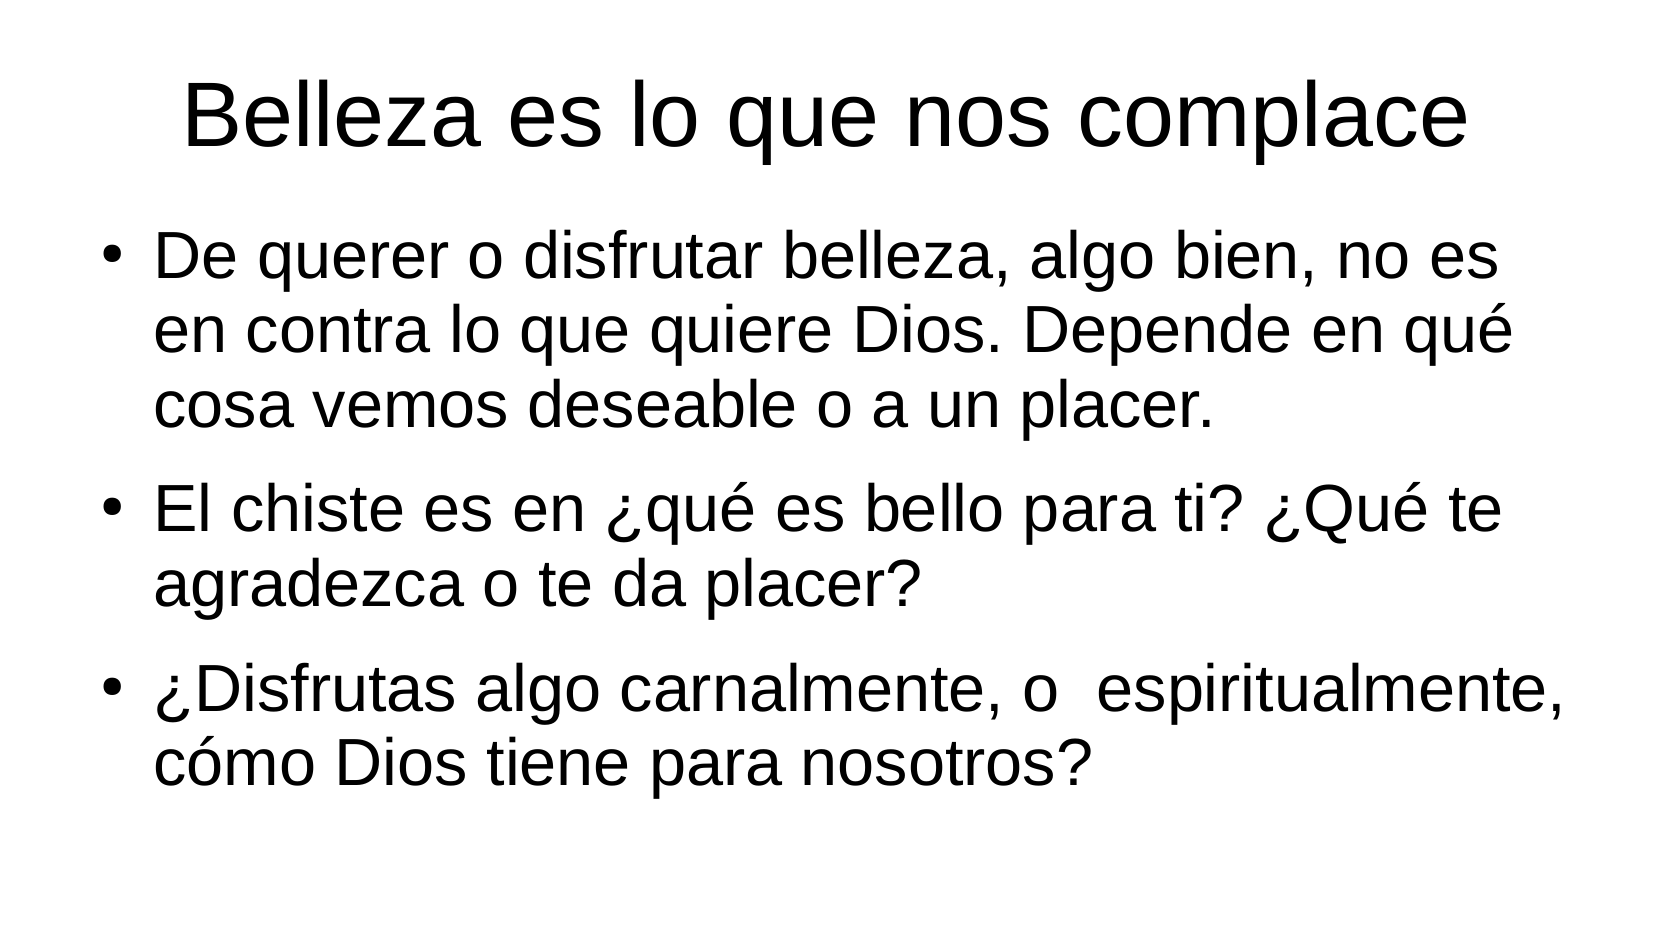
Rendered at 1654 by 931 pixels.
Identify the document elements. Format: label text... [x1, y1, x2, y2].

list De querer o disfrutar belleza, algo bien, no es en contra lo que quiere Dios. Depende en qué cosa vemos deseable o a un placer. El chiste es en ¿qué es bello para ti? ¿Qué te agradezca o te da placer? ¿Disfrutas algo carnalmente, o espiritualmente, cómo Dios tiene para nosotros? [82, 217, 1571, 871]
title Belleza es lo que nos complace [82, 37, 1571, 193]
